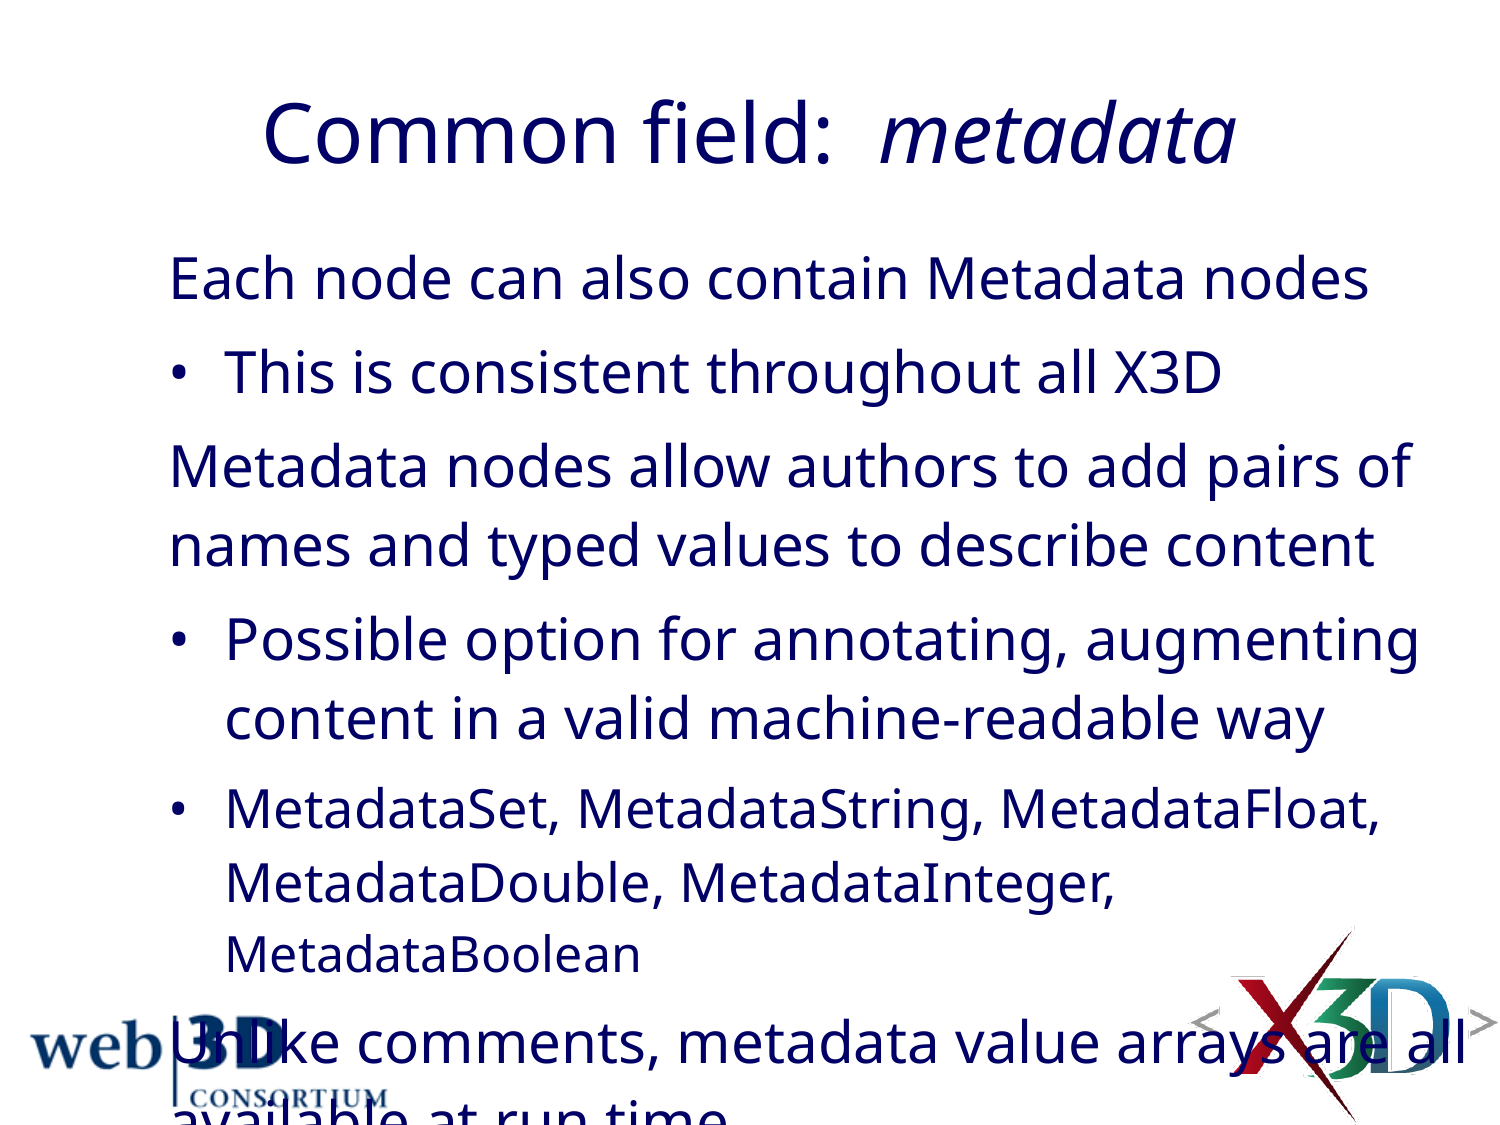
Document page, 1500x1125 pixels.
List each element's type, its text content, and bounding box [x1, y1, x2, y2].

title Common field: metadata [112, 44, 1388, 218]
picture [1187, 1004, 1500, 1125]
picture [12, 998, 413, 1118]
picture [393, 1035, 411, 1059]
list Each node can also contain Metadata nodes This is consistent throughout all X3D Metadata nodes allow authors to add pairs of names and typed values to describe content Possible option for annotating, augmenting content in a valid machine-readable way MetadataSet, MetadataString, MetadataFloat, MetadataDouble, MetadataInteger, MetadataBoolean Unlike comments, metadata value arrays are all available at run time [112, 237, 1500, 1004]
